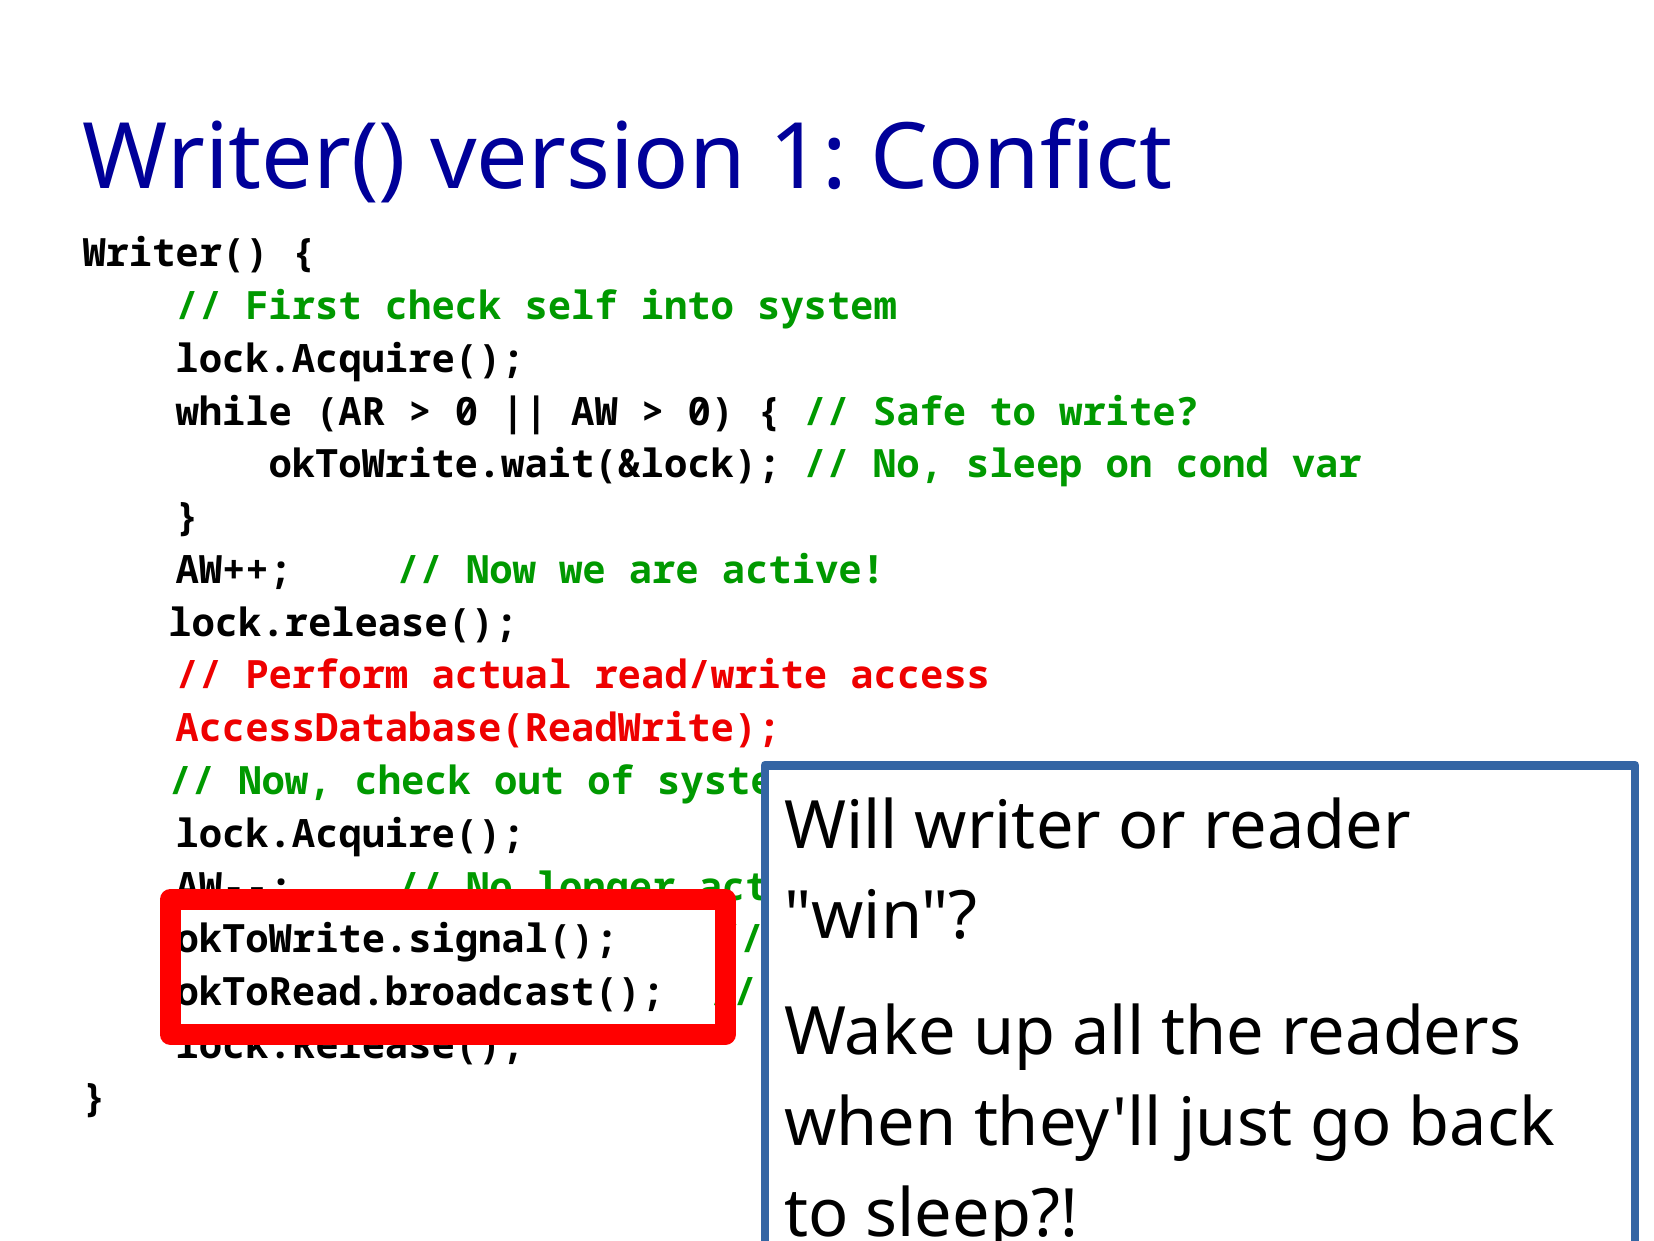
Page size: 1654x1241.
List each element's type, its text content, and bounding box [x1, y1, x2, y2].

text_box Will writer or reader "win"? Wake up all the readers when they'll just go back to sleep?! [765, 765, 1636, 1109]
title Writer() version 1: Confict [82, 49, 1571, 257]
list Writer() { // First check self into system lock.Acquire(); while (AR > 0 || AW > 0) { // Safe to write? okToWrite.wait(&lock); // No, sleep on cond var } AW++; // Now we are active! lock.release(); // Perform actual read/write access AccessDatabase(ReadWrite); // Now, check out of system lock.Acquire(); AW--; // No longer active okToWrite.signal(); // Wake up one writer okToRead.broadcast(); // Wake all readers lock.Release(); } [82, 225, 1546, 1126]
